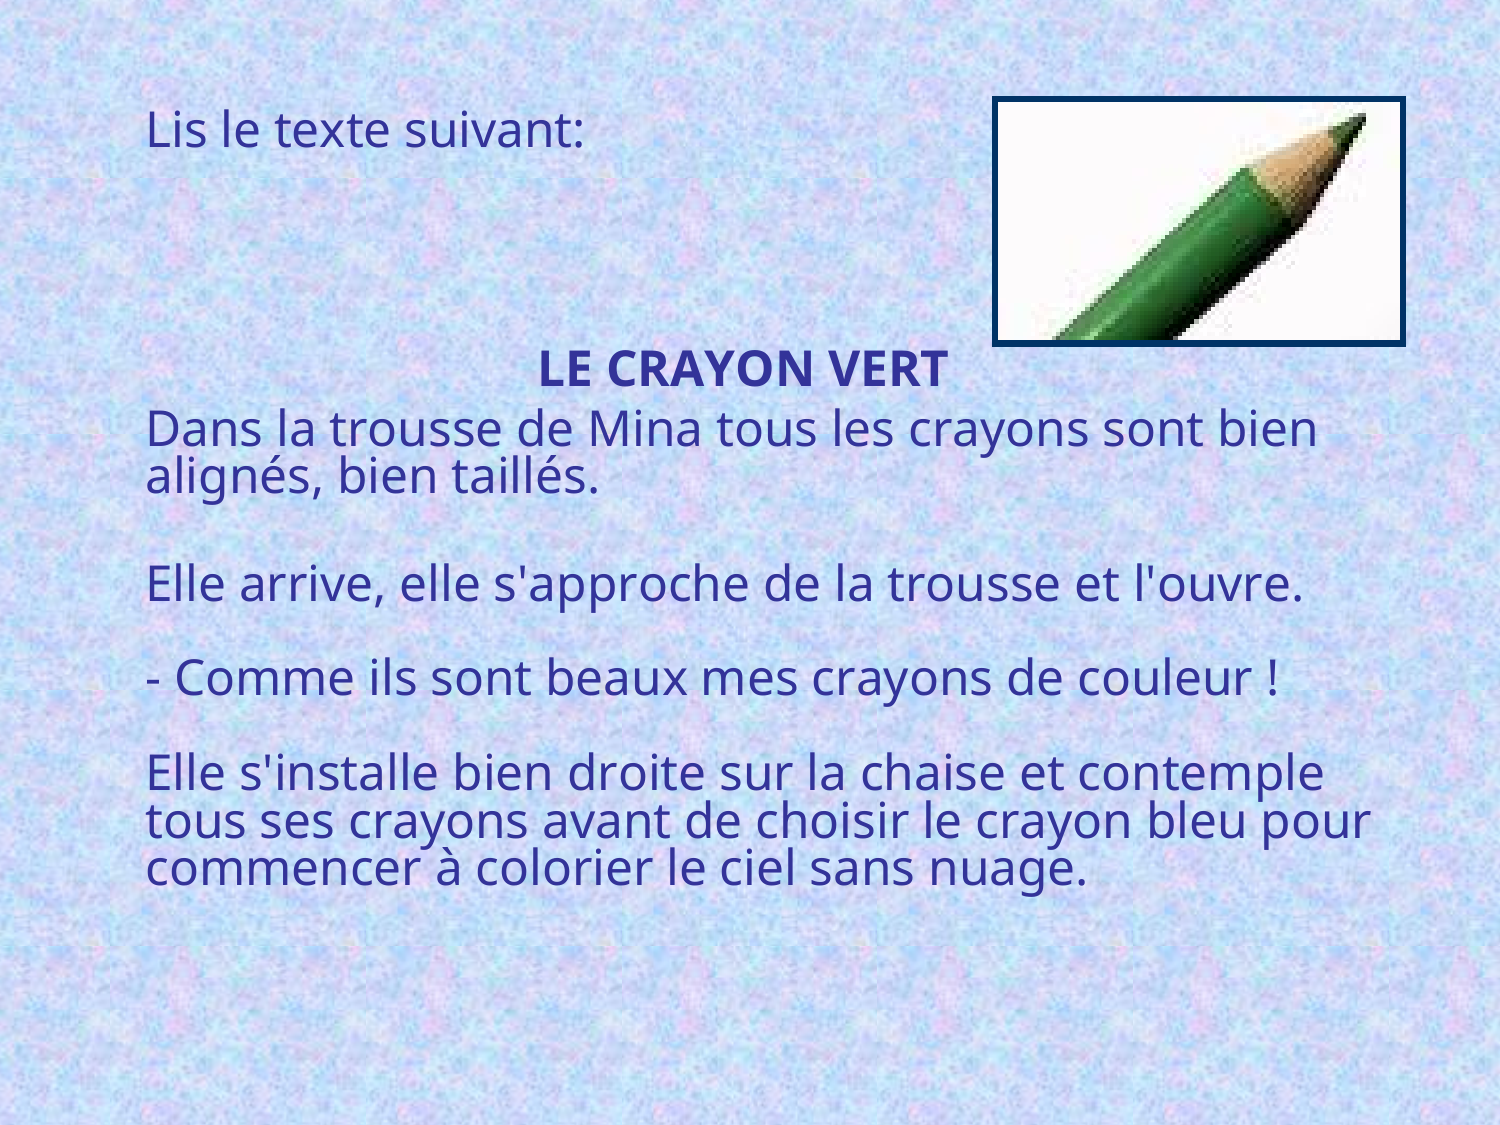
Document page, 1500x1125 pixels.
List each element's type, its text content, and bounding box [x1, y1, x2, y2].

list Lis le texte suivant: LE CRAYON VERT Dans la trousse de Mina tous les crayons sont bien alignés, bien taillés. Elle arrive, elle s'approche de la trousse et l'ouvre. - Comme ils sont beaux mes crayons de couleur ! Elle s'installe bien droite sur la chaise et contemple tous ses crayons avant de choisir le crayon bleu pour commencer à colorier le ciel sans nuage. [75, 101, 1426, 1005]
picture [0, 0, 1500, 1125]
